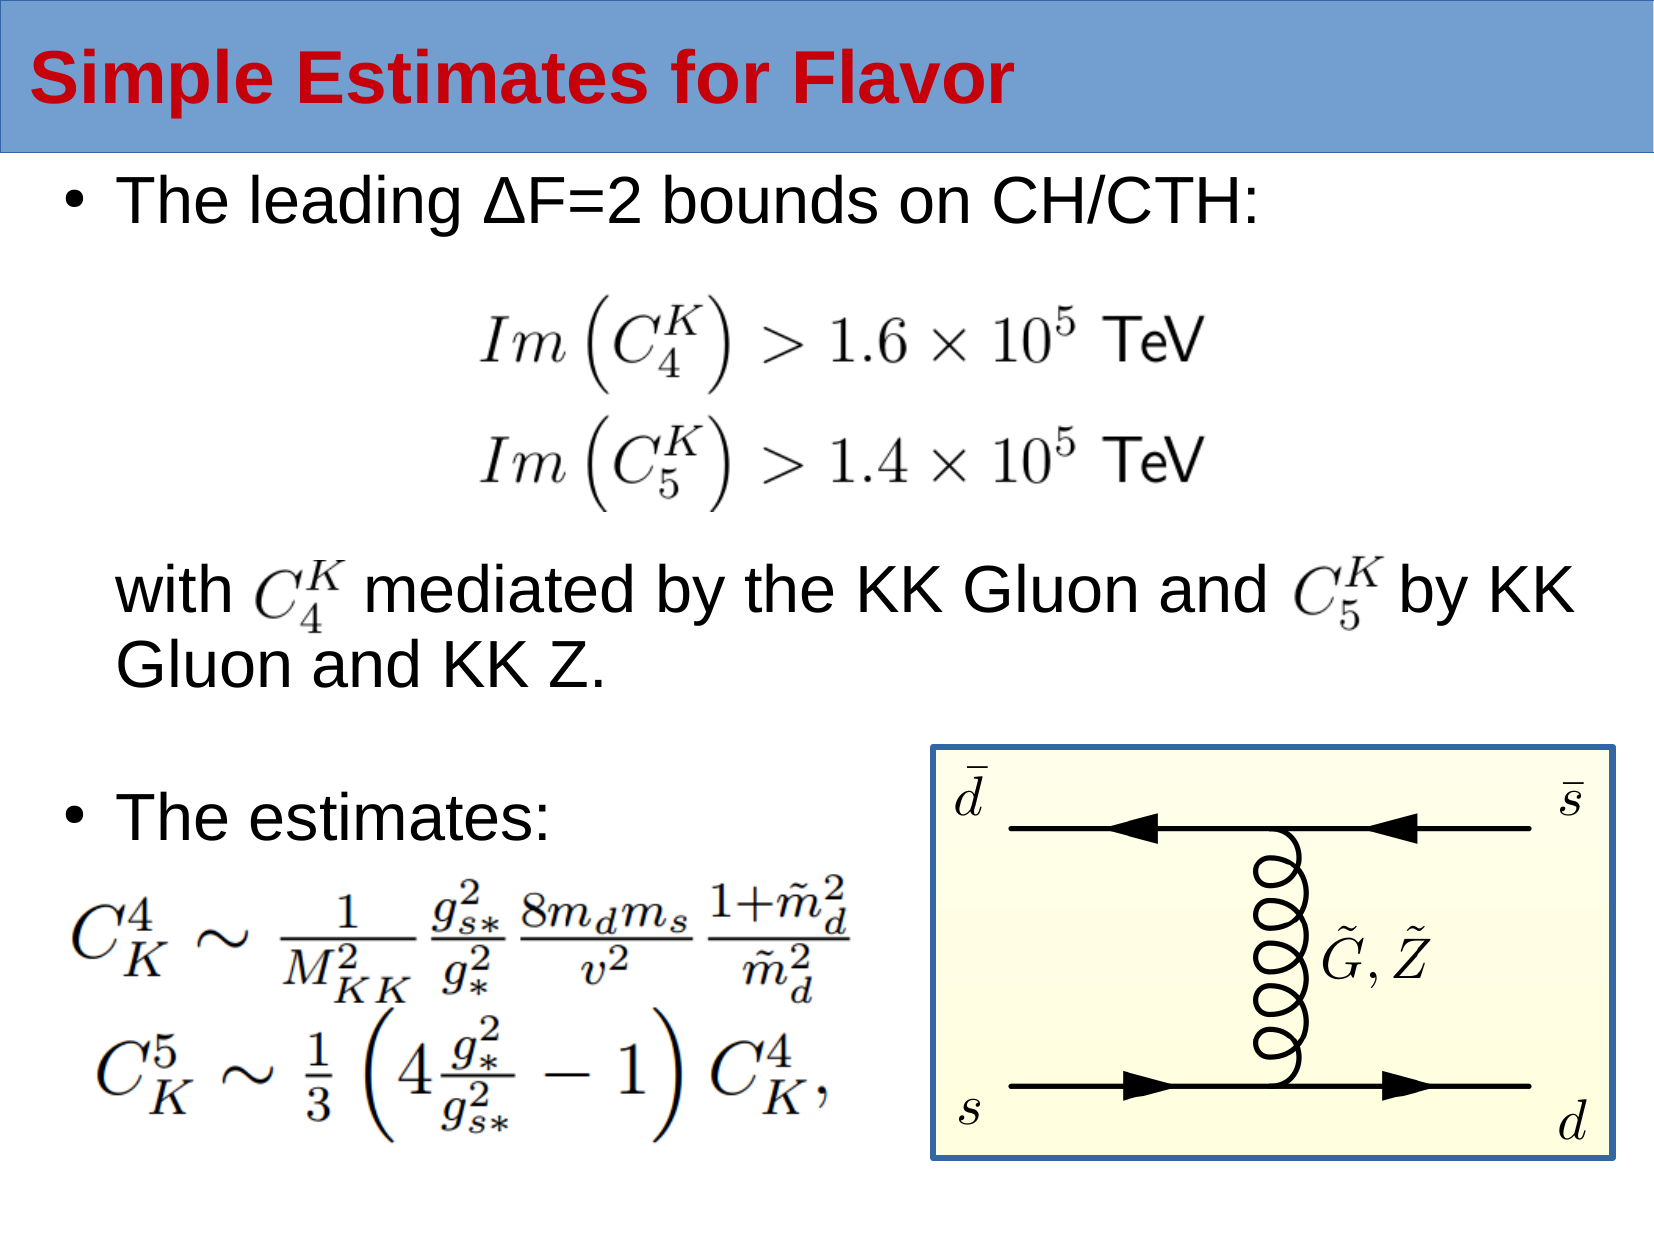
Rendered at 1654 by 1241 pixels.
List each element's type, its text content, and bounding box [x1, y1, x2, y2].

list The leading ΔF=2 bounds on CH/CTH: with mediated by the KK Gluon and by KK Gluon and KK Z. The estimates: [45, 163, 1591, 1064]
title Simple Estimates for Flavor [0, 13, 1501, 141]
picture [246, 560, 349, 638]
text_box [0, 0, 1654, 153]
picture [1290, 552, 1386, 639]
picture [936, 750, 1610, 1156]
picture [450, 285, 1218, 512]
picture [54, 873, 862, 1144]
